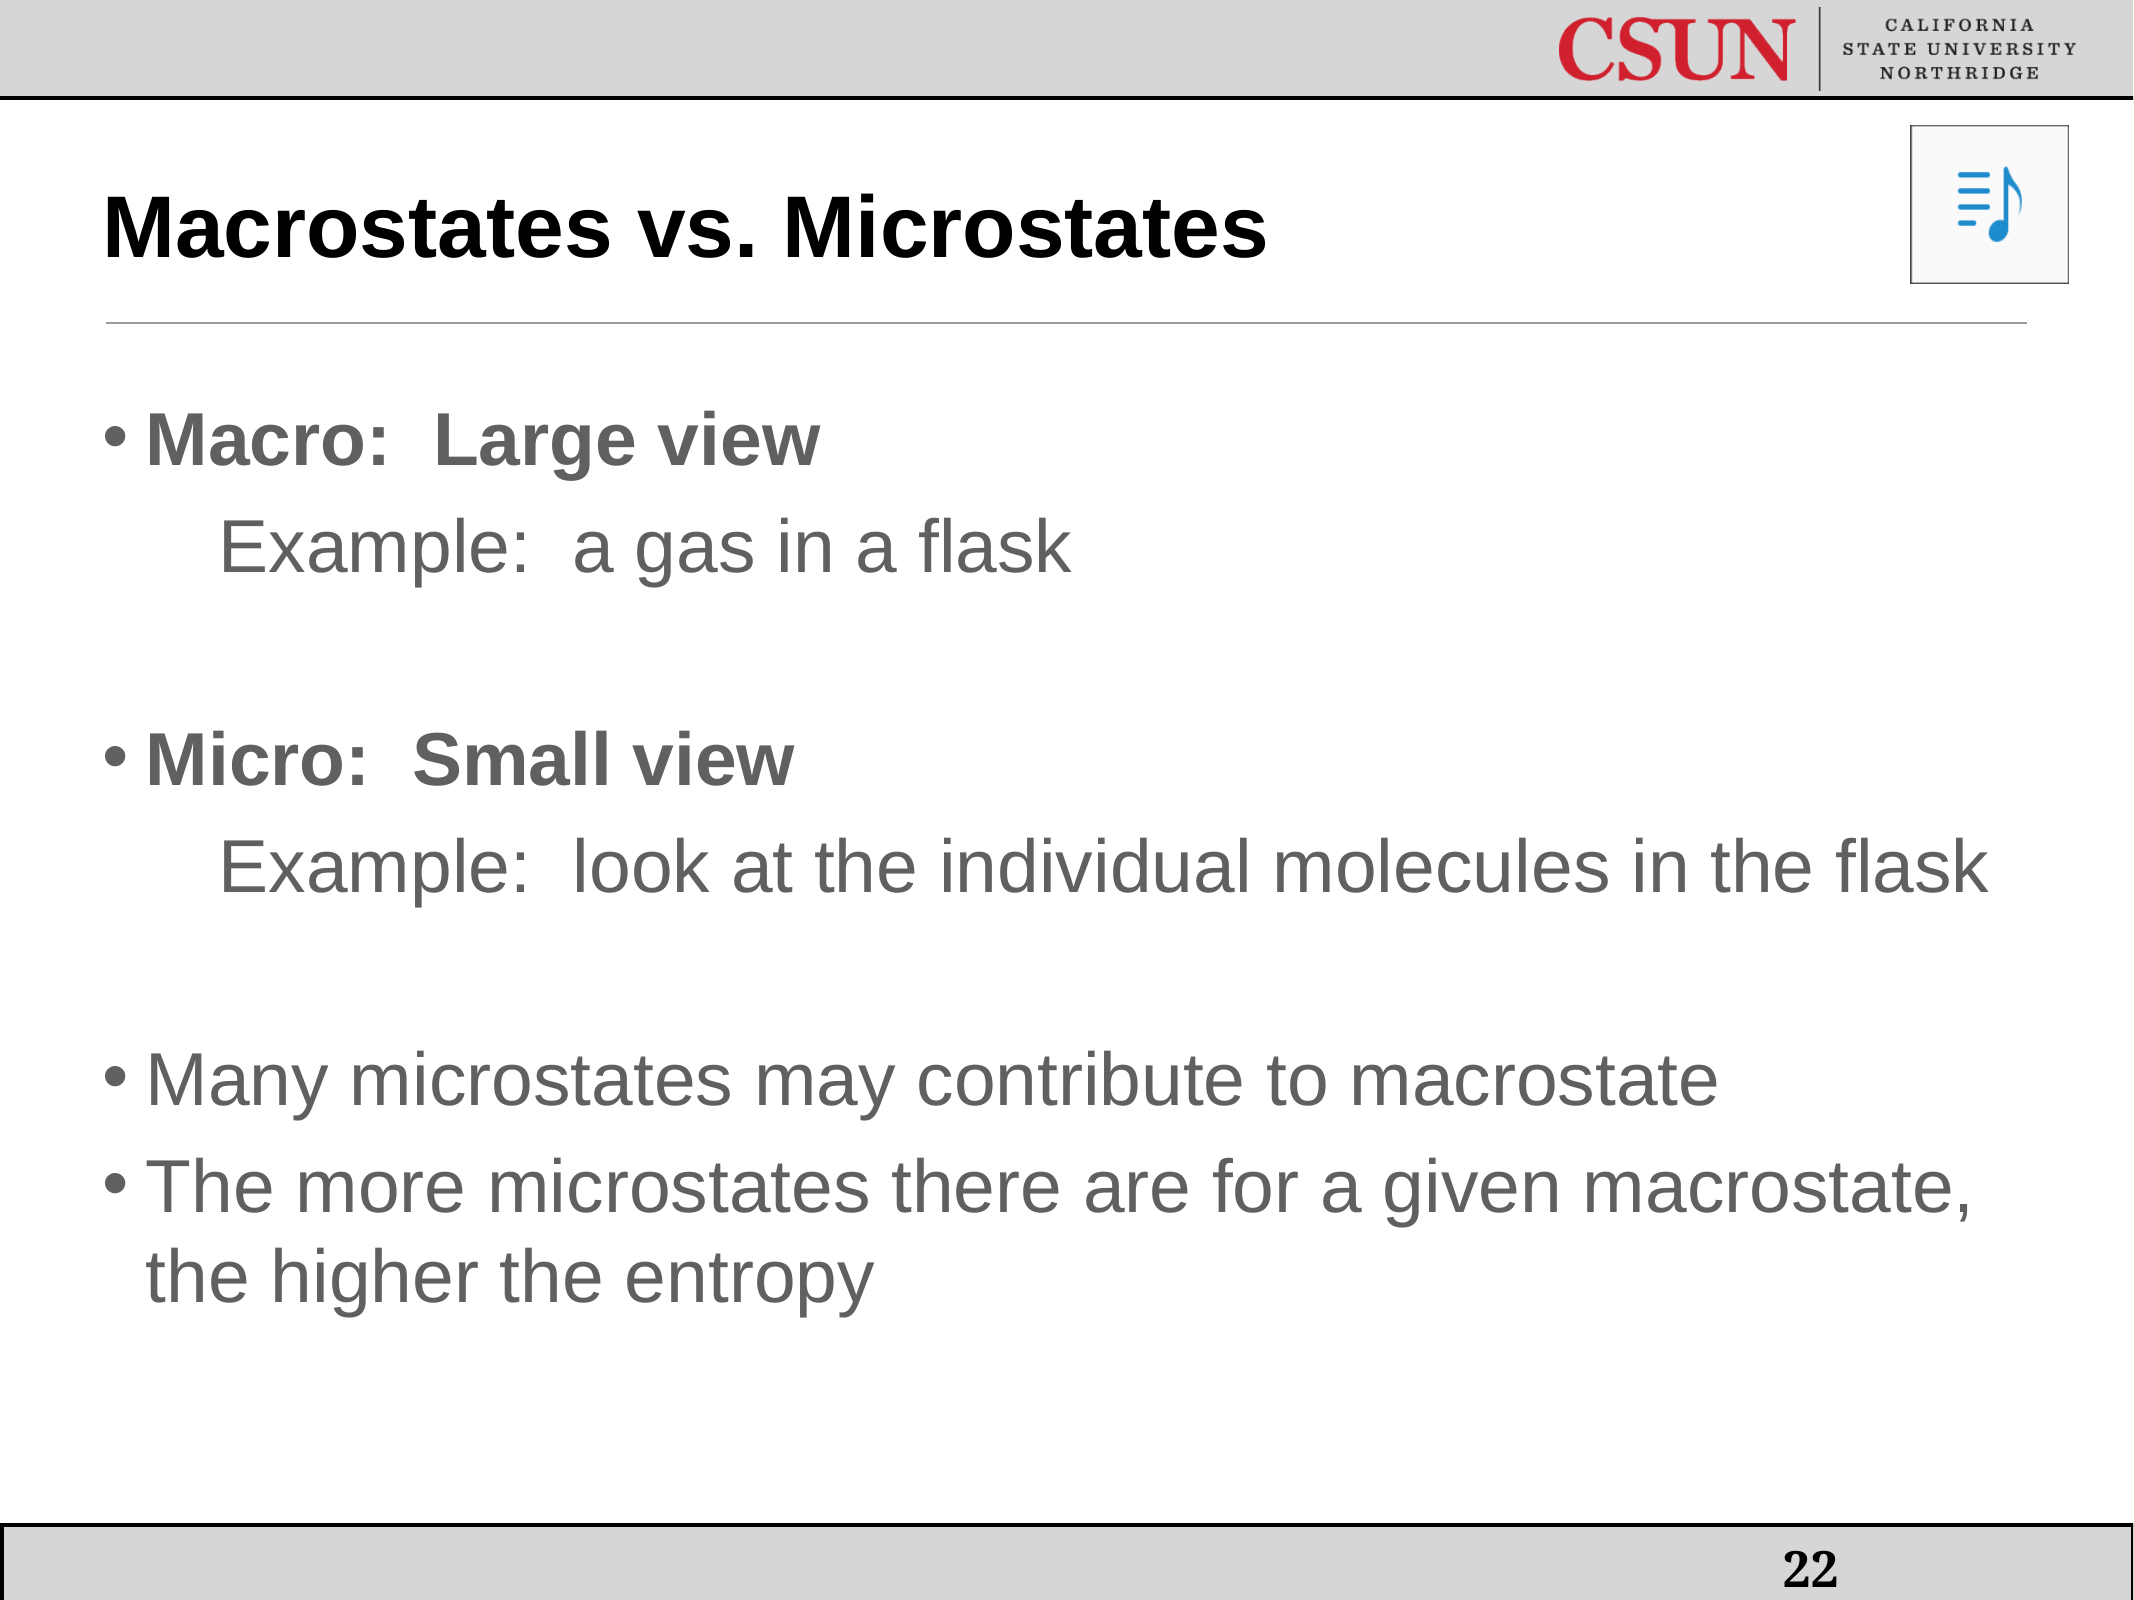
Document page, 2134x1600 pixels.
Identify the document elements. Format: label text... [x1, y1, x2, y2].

list Macro: Large view Example: a gas in a flask Micro: Small view Example: look at the individual molecules in the flask Many microstates may contribute to macrostate The more microstates there are for a given macrostate, the higher the entropy [93, 382, 2040, 1460]
picture [1559, 7, 2076, 91]
title Macrostates vs. Microstates [93, 104, 2040, 284]
text_box [1909, 124, 2071, 286]
